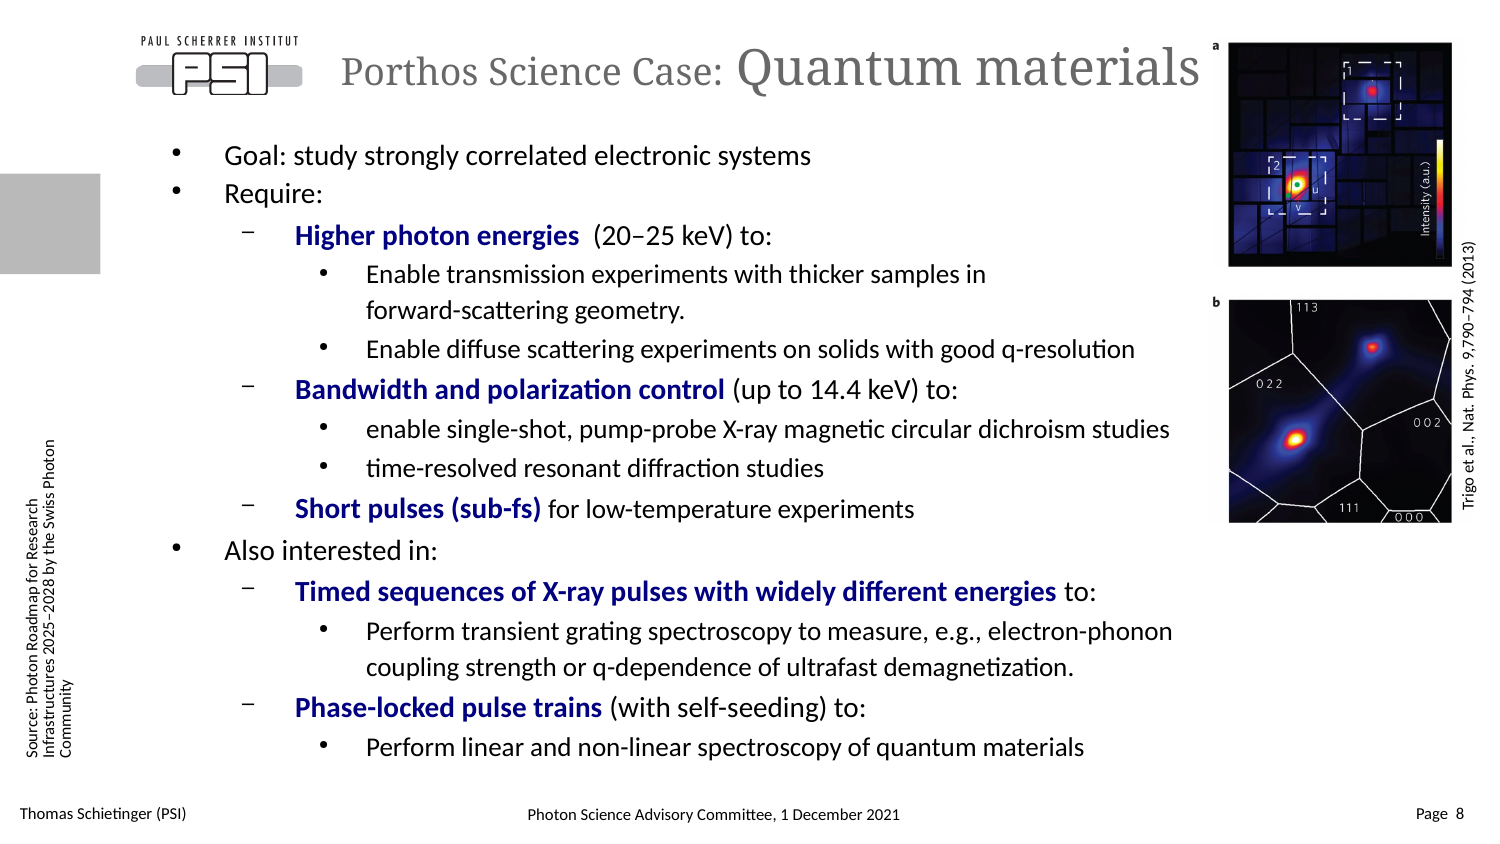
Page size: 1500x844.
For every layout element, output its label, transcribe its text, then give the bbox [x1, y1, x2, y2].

picture [1206, 293, 1453, 524]
text_box Source: Photon Roadmap for Research Infrastructures 2025–2028 by the Swiss Photon Community [17, 401, 83, 774]
picture [1212, 36, 1467, 268]
title Porthos Science Case: Quantum materials [340, 35, 1442, 98]
text_box Trigo et al., Nat. Phys. 9,790–794 (2013) [1453, 212, 1486, 526]
list Goal: study strongly correlated electronic systems Require: Higher photon energies (20–25 keV) to: Enable transmission experiments with thicker samples in forward-scattering geometry. Enable diffuse scattering experiments on solids with good q-resolution Bandwidth and polarization control (up to 14.4 keV) to: enable single-shot, pump-probe X-ray magnetic circular dichroism studies time-resolved resonant diffraction studies Short pulses (sub-fs) for low-temperature experiments Also interested in: Timed sequences of X-ray pulses with widely different energies to: Perform transient grating spectroscopy to measure, e.g., electron-phonon coupling strength or q-dependence of ultrafast demagnetization. Phase-locked pulse trains (with self-seeding) to: Perform linear and non-linear spectroscopy of quantum materials [153, 136, 1451, 787]
